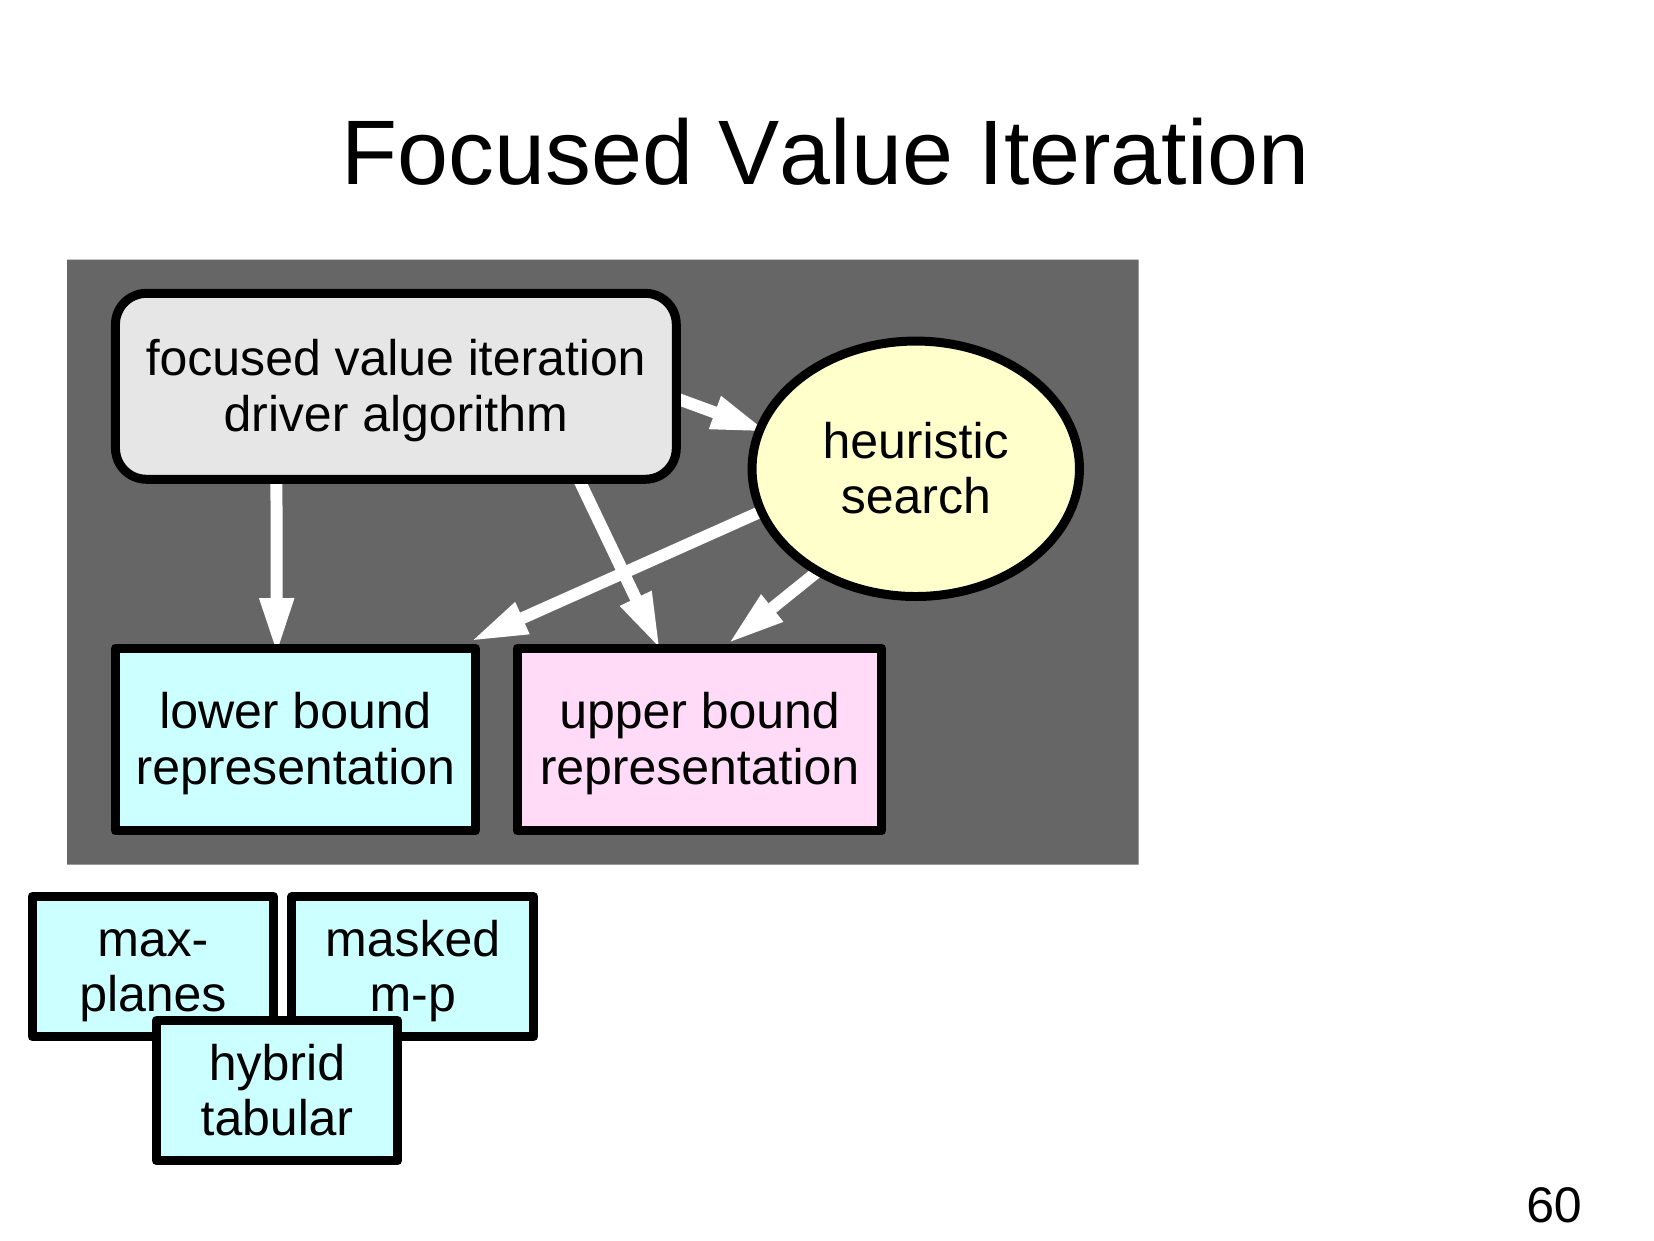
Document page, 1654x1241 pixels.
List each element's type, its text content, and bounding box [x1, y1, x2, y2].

text_box focused value iteration driver algorithm [115, 293, 677, 480]
text_box heuristic search [752, 341, 1080, 597]
text_box upper bound representation [517, 648, 882, 831]
title Focused Value Iteration [82, 56, 1571, 250]
text_box [67, 259, 1139, 865]
text_box masked m-p [291, 896, 534, 1037]
text_box lower bound representation [115, 648, 476, 831]
text_box hybrid tabular [156, 1020, 398, 1161]
text_box max- planes [32, 896, 274, 1037]
